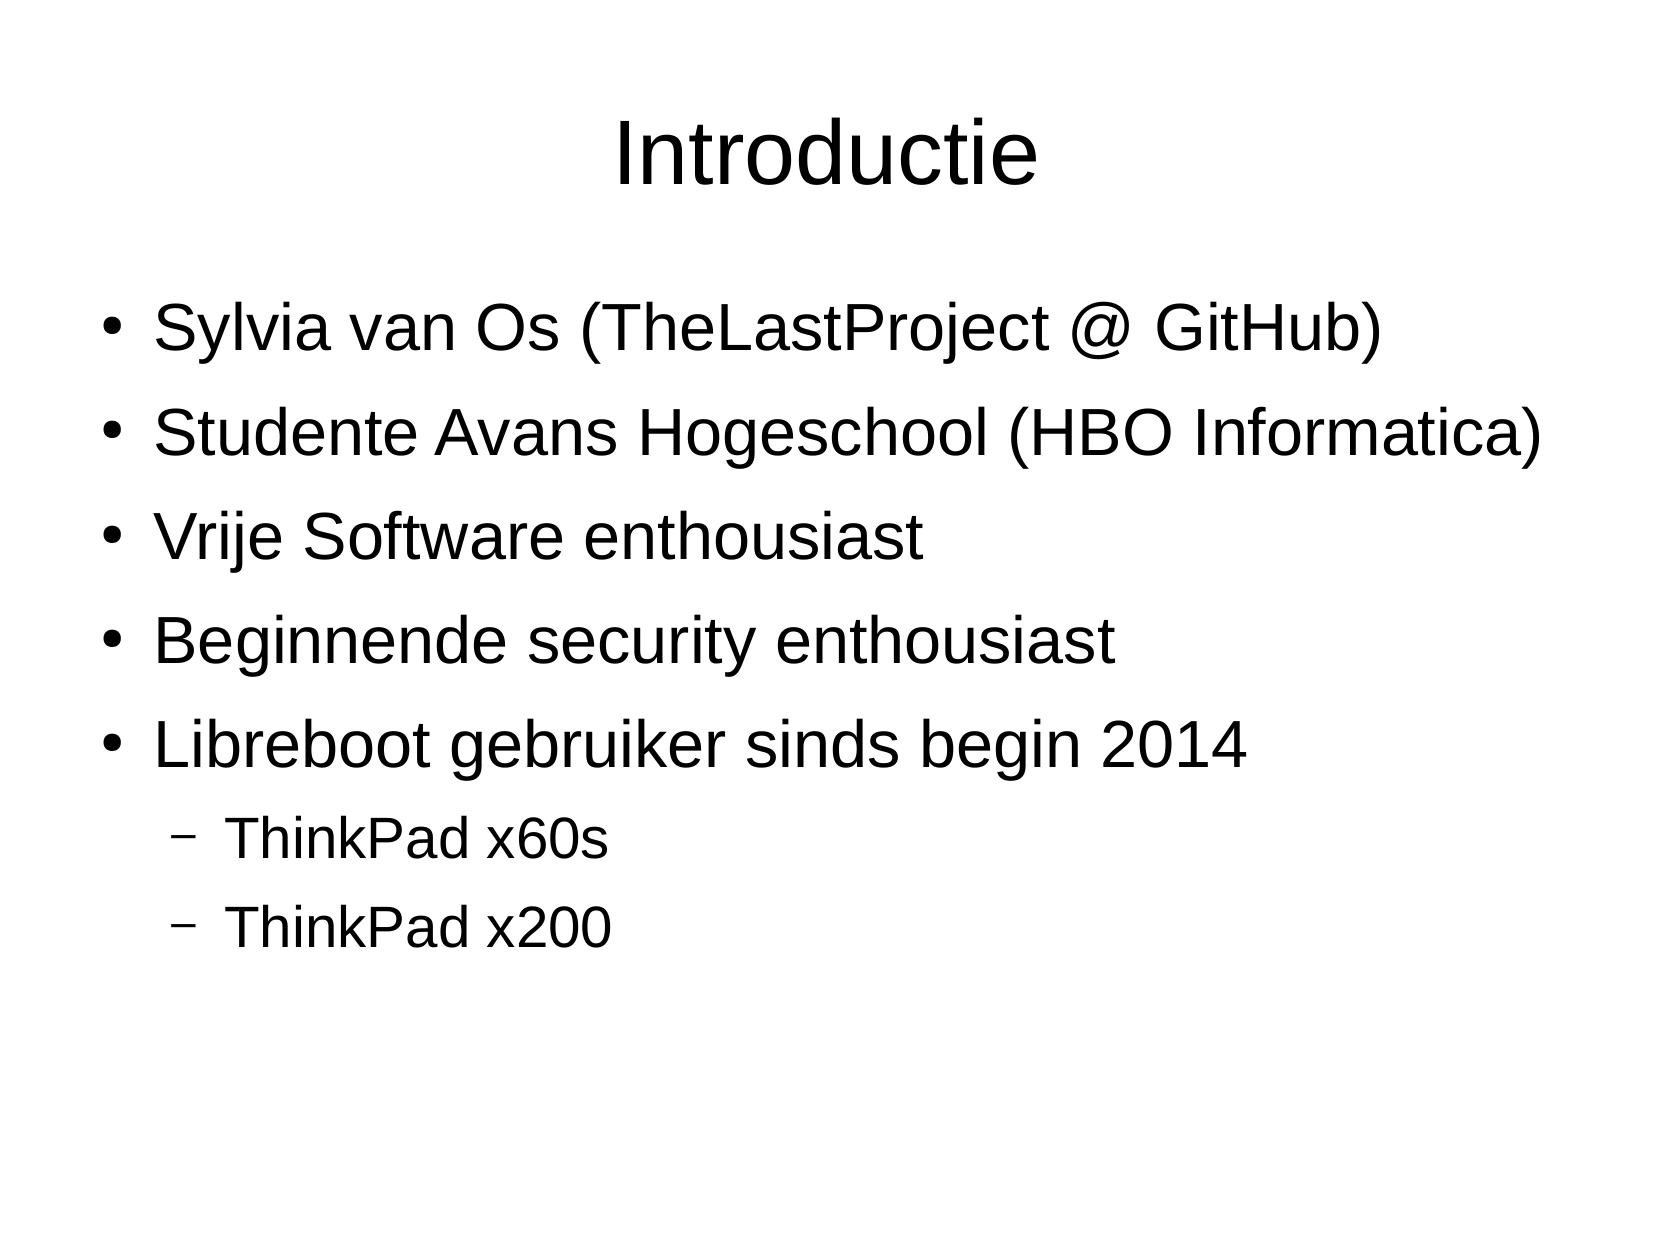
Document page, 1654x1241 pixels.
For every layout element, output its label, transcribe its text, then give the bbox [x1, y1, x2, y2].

list Sylvia van Os (TheLastProject @ GitHub) Studente Avans Hogeschool (HBO Informatica) Vrije Software enthousiast Beginnende security enthousiast Libreboot gebruiker sinds begin 2014 ThinkPad x60s ThinkPad x200 [82, 290, 1571, 1010]
title Introductie [82, 49, 1571, 257]
